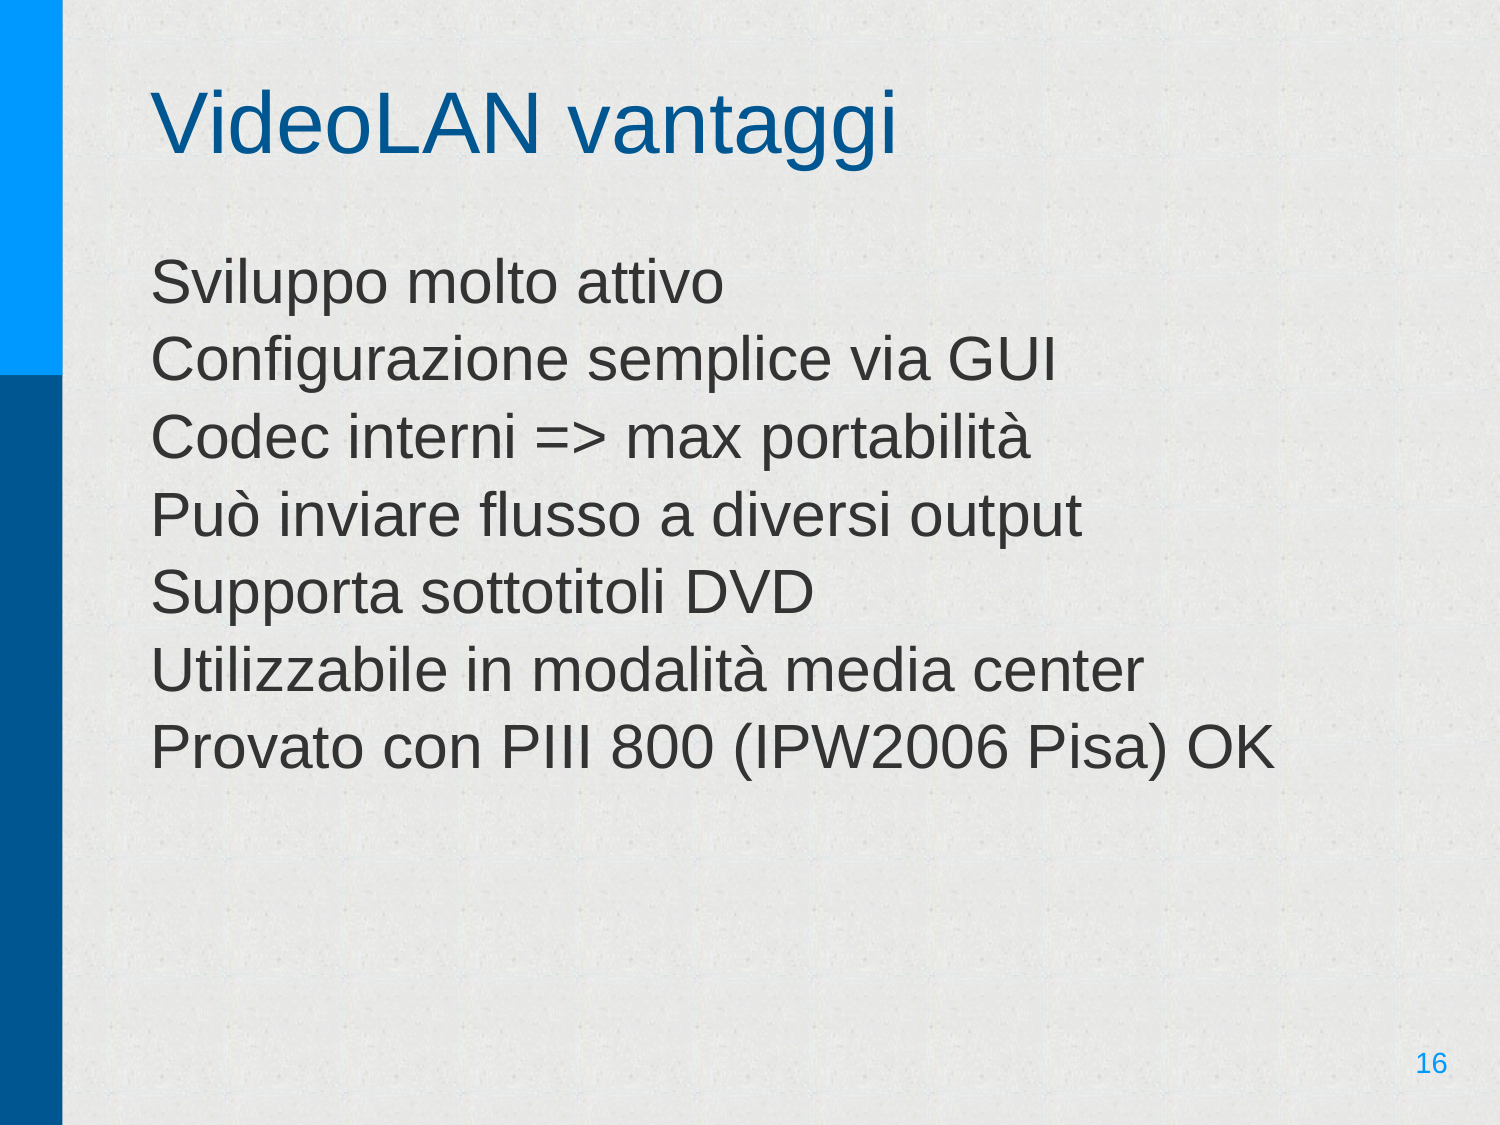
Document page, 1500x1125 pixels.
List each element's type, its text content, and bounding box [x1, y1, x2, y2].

title VideoLAN vantaggi [149, 34, 1388, 223]
picture [63, 0, 1500, 1125]
list Sviluppo molto attivo Configurazione semplice via GUI Codec interni => max portabilità Può inviare flusso a diversi output Supporta sottotitoli DVD Utilizzabile in modalità media center Provato con PIII 800 (IPW2006 Pisa) OK [149, 246, 1388, 976]
